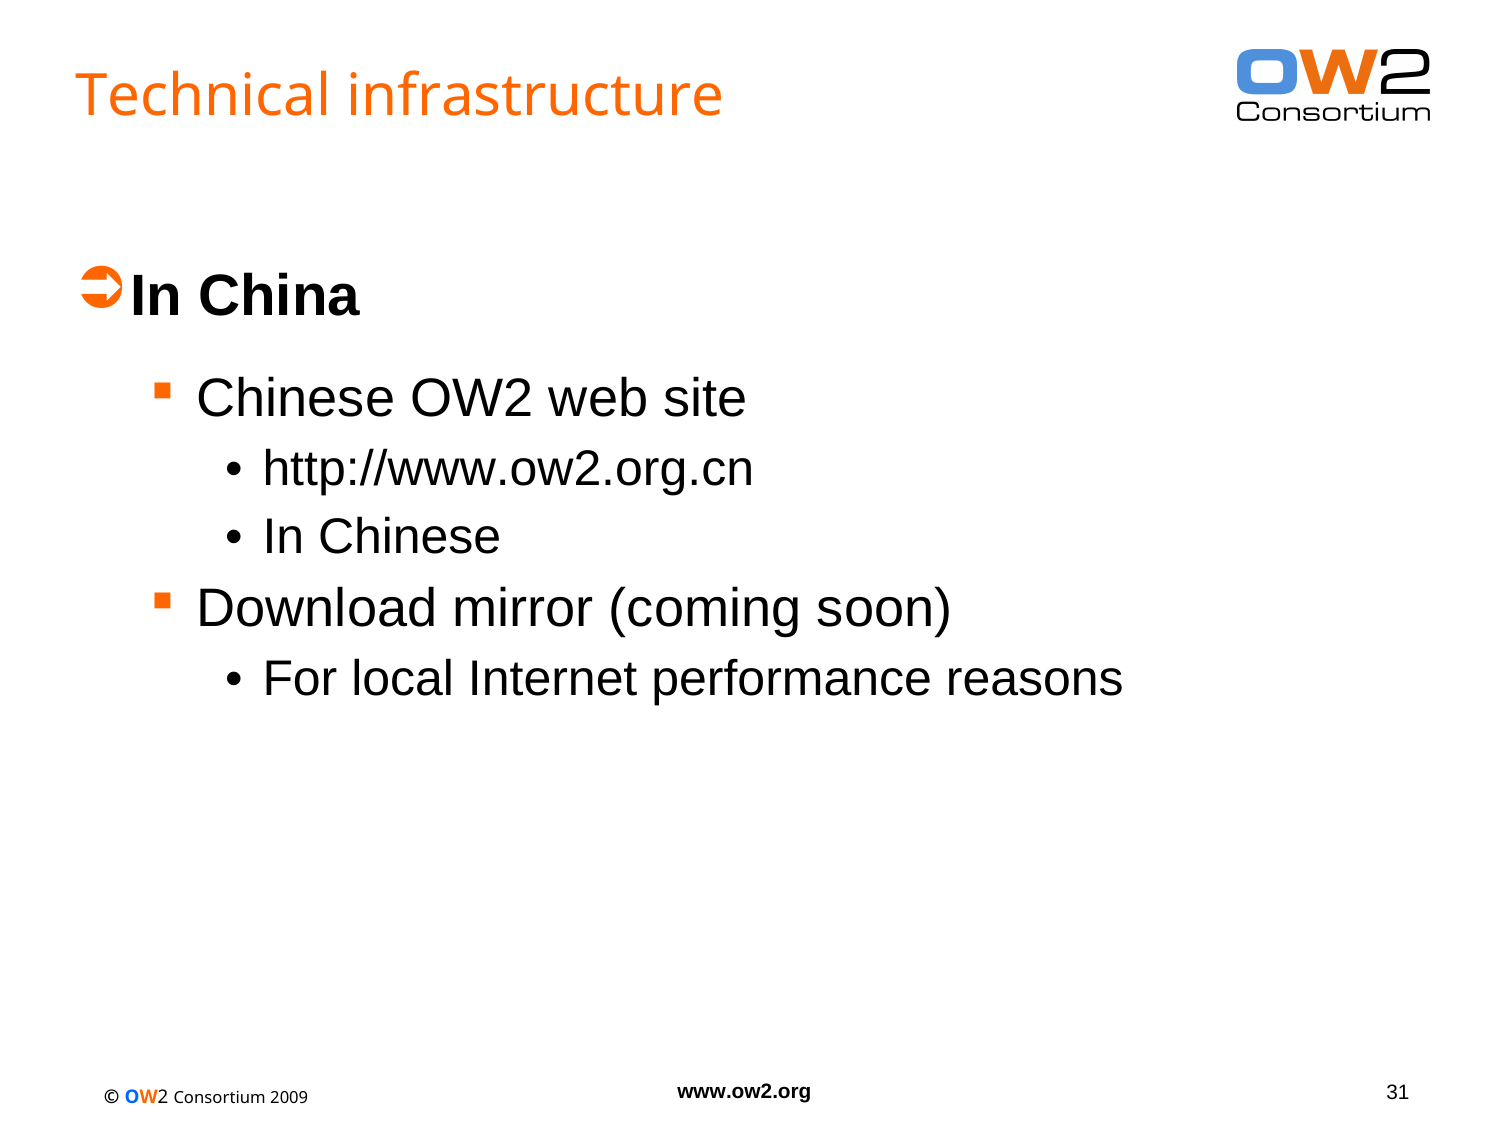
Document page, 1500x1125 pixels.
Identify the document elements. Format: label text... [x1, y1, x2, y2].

title Technical infrastructure [75, 45, 1175, 215]
list In China Chinese OW2 web site http://www.ow2.org.cn In Chinese Download mirror (coming soon) For local Internet performance reasons [74, 262, 1425, 1005]
